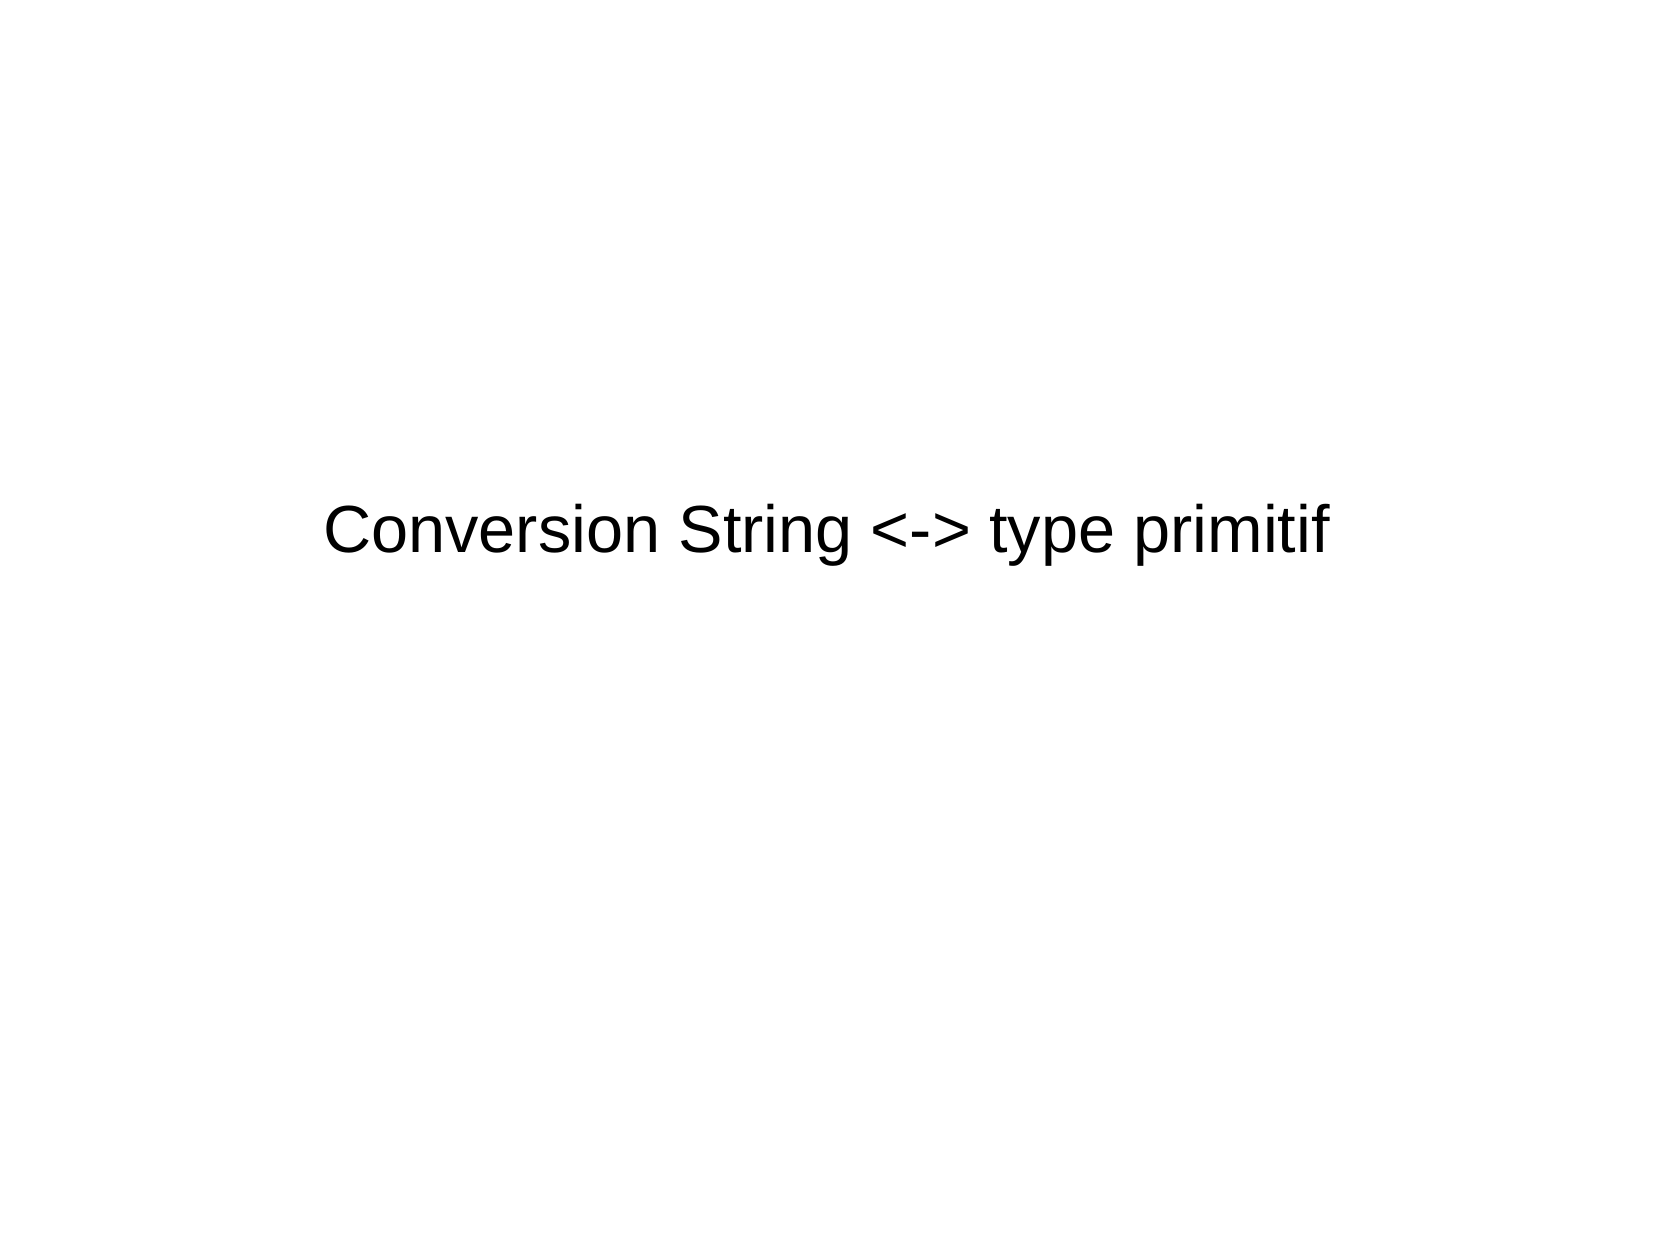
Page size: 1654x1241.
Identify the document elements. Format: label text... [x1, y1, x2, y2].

subtitle Conversion String <-> type primitif [82, 49, 1571, 1010]
